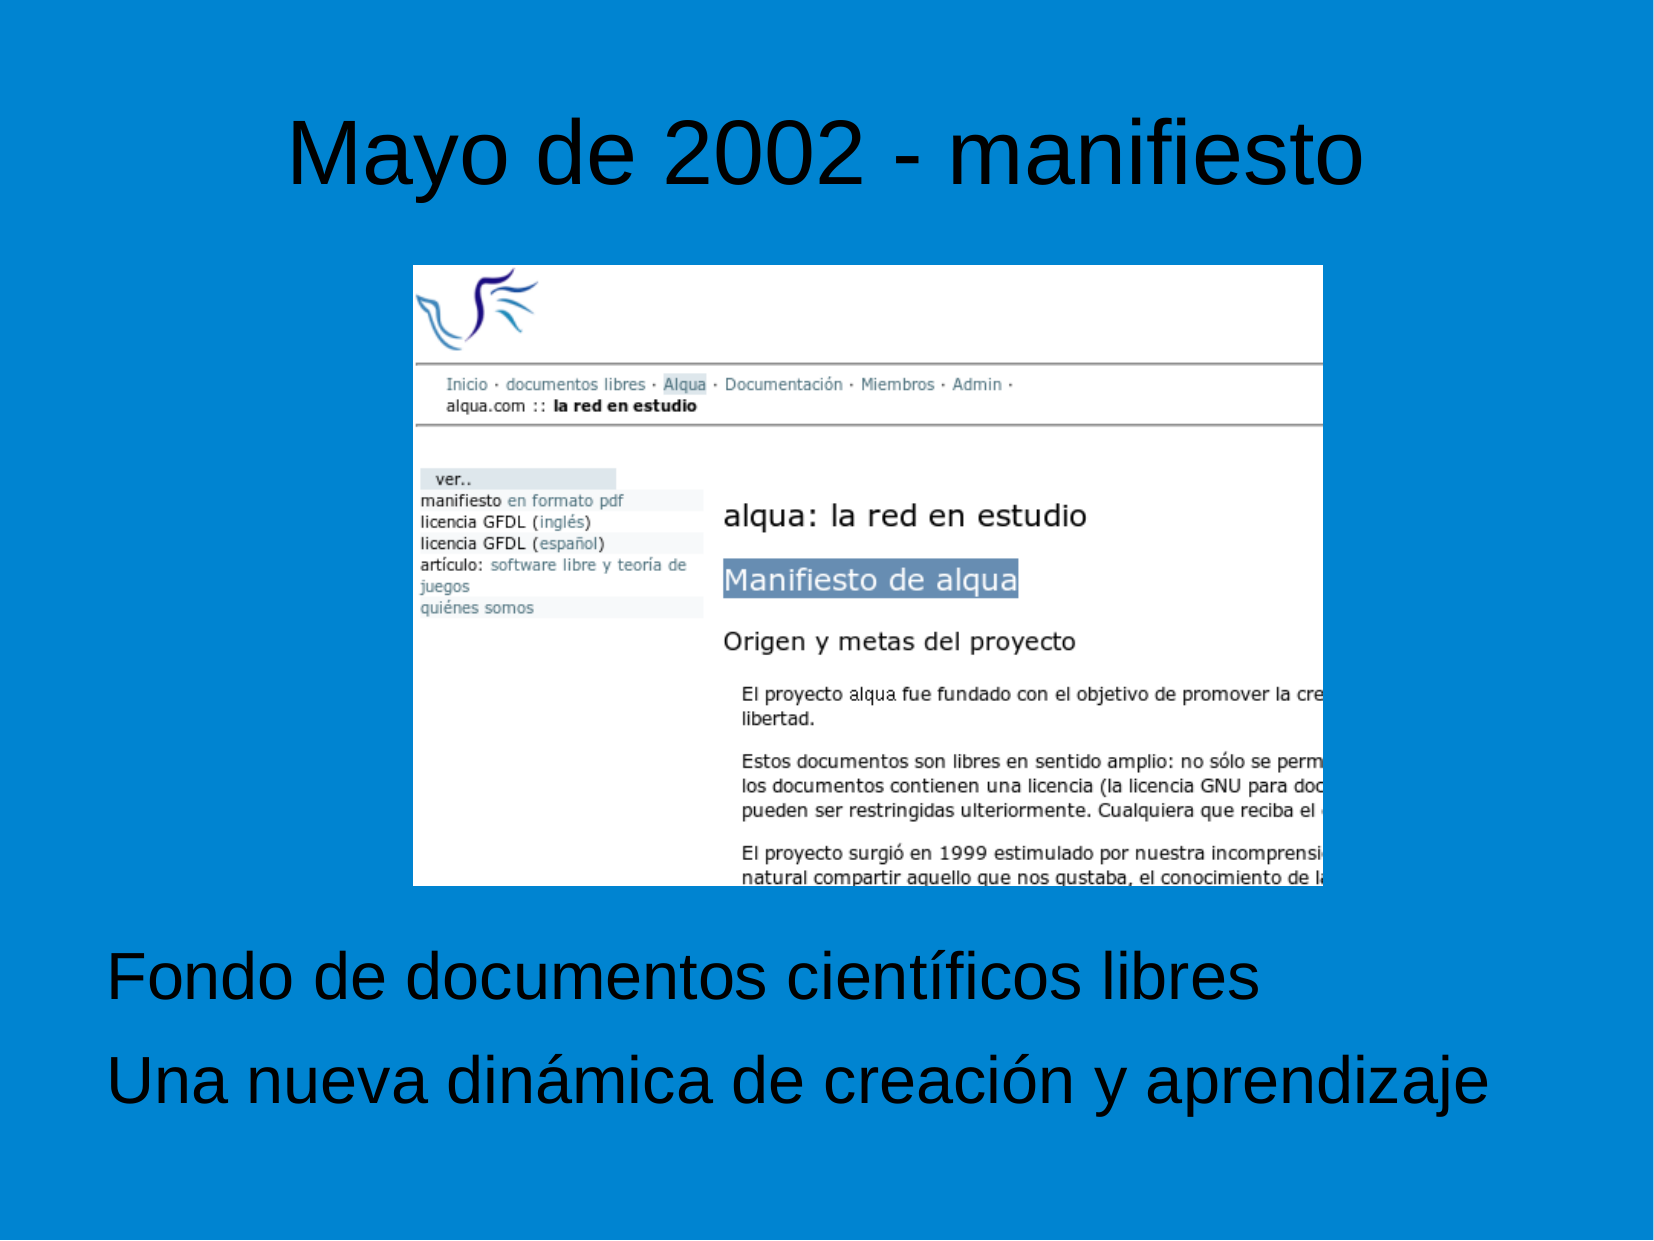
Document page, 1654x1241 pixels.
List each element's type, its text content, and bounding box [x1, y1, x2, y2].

picture [413, 265, 1323, 886]
title Mayo de 2002 - manifiesto [82, 49, 1571, 257]
list Fondo de documentos científicos libres Una nueva dinámica de creación y aprendizaje [88, 939, 1577, 1181]
